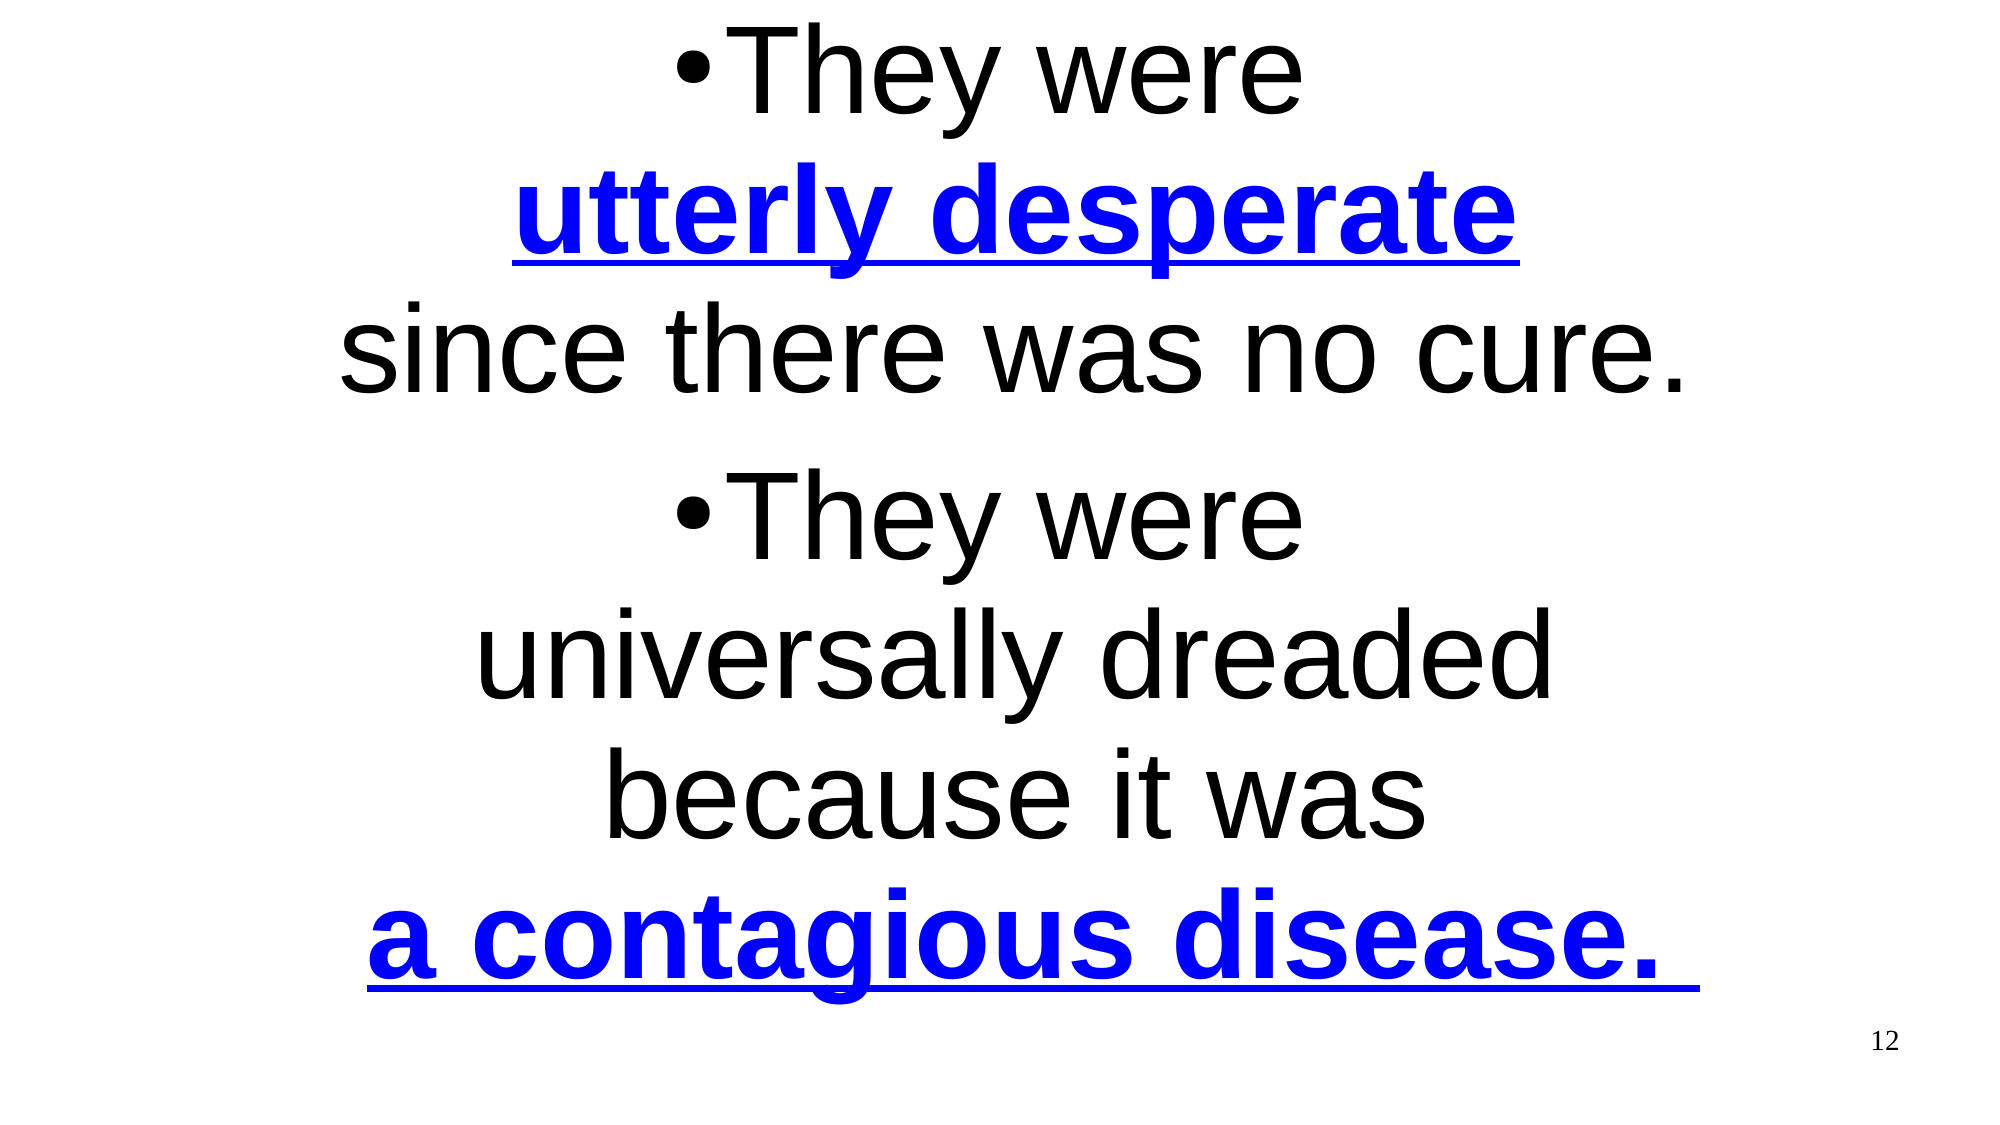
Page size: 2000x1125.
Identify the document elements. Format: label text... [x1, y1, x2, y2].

list They were utterly desperate since there was no cure. They were universally dreaded because it was a contagious disease. [0, 0, 1996, 1123]
